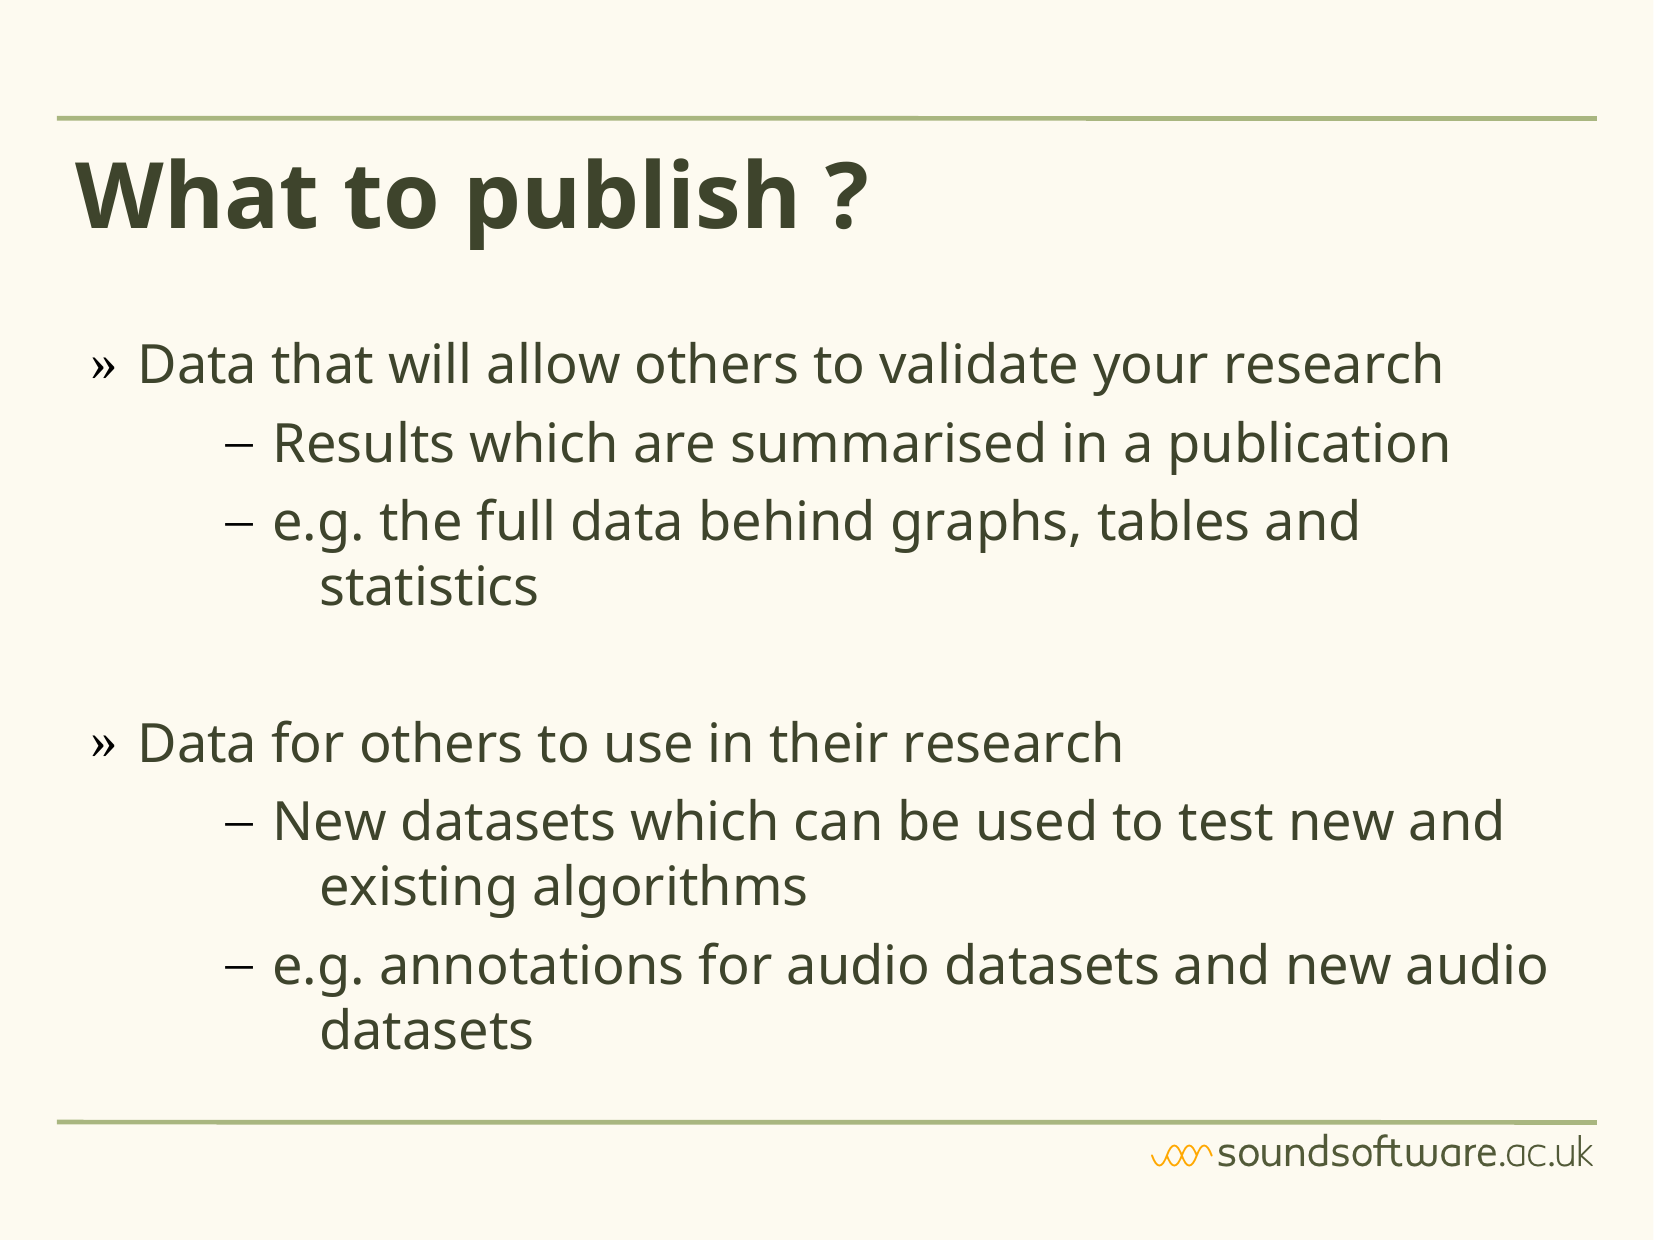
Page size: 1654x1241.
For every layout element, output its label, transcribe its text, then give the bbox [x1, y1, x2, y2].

list Data that will allow others to validate your research Results which are summarised in a publication e.g. the full data behind graphs, tables and statistics Data for others to use in their research New datasets which can be used to test new and existing algorithms e.g. annotations for audio datasets and new audio datasets [59, 321, 1594, 1140]
title What to publish ? [59, 109, 1594, 274]
picture [1151, 1140, 1593, 1167]
